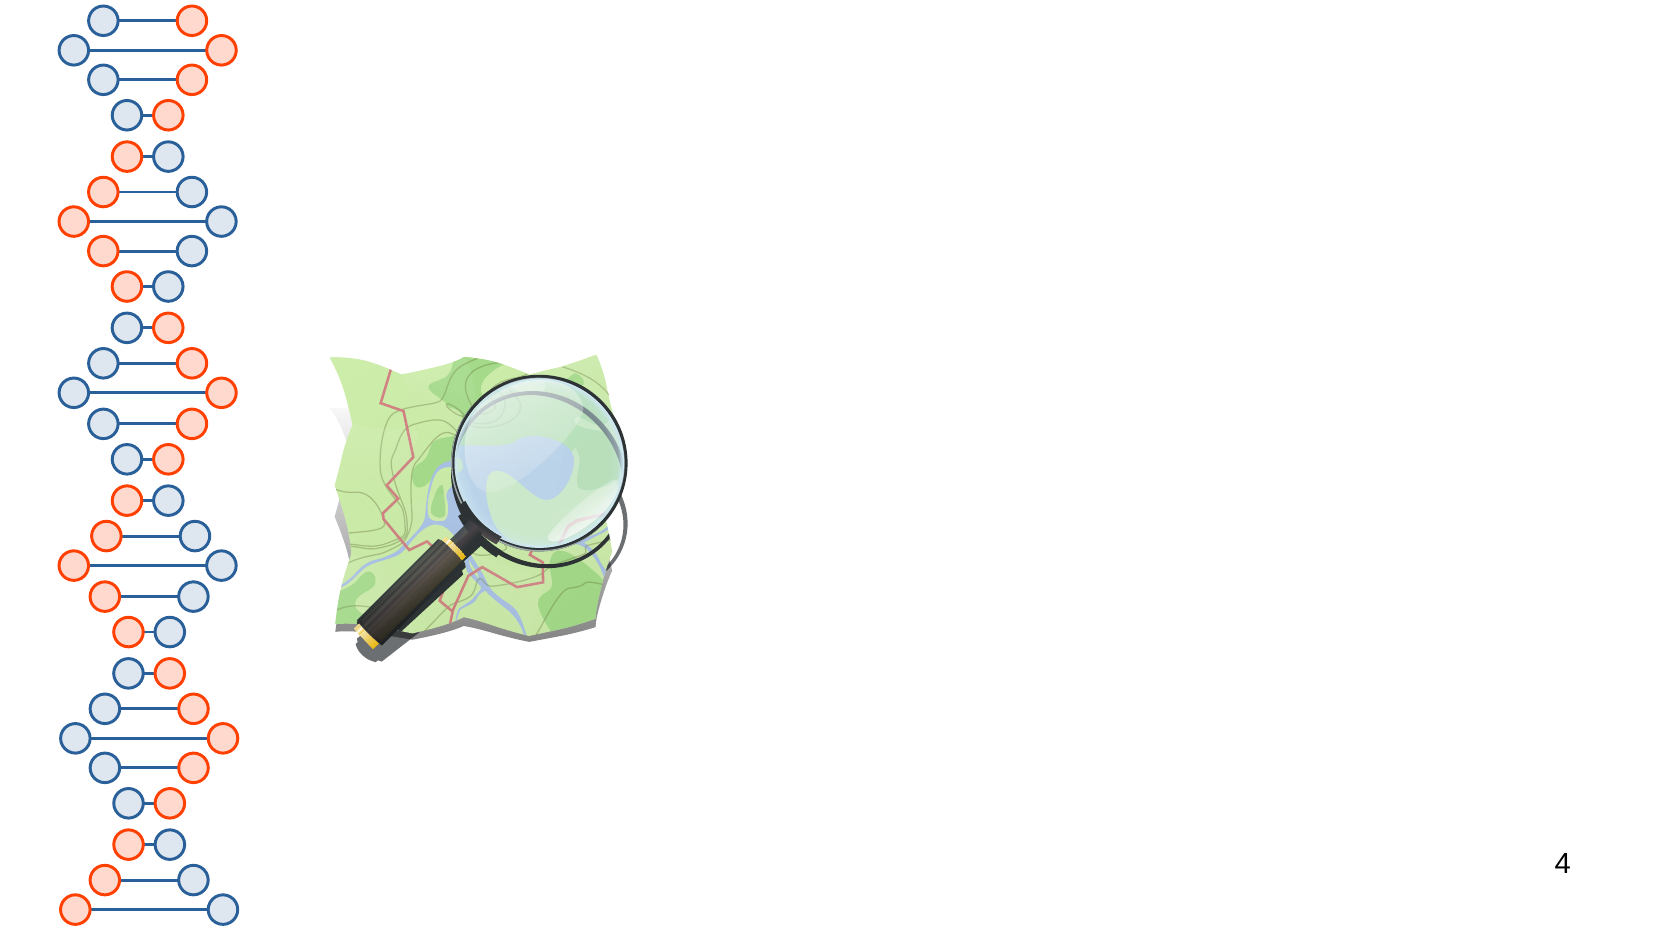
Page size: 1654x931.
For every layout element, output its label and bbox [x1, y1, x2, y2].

picture [318, 354, 643, 680]
